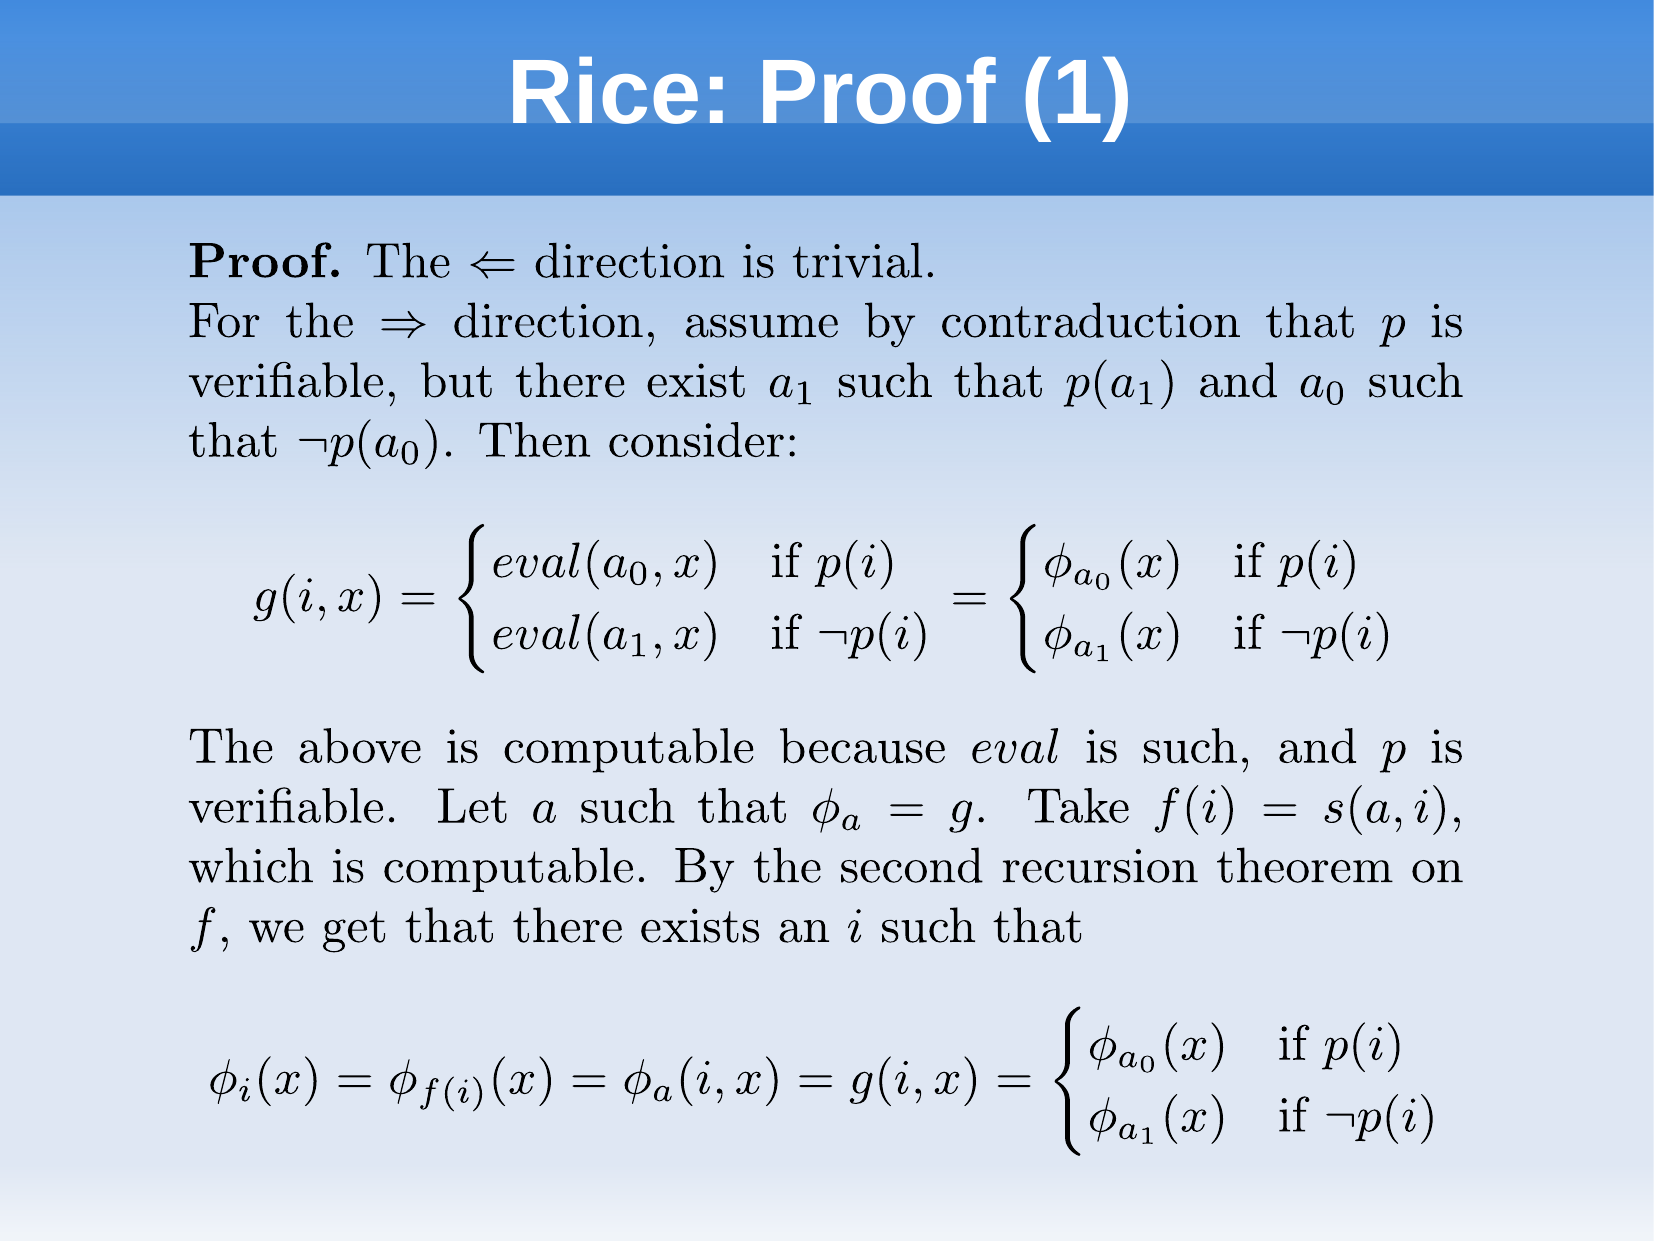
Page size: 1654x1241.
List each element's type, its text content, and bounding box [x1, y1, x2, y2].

text_box [187, 242, 1464, 1156]
title Rice: Proof (1) [76, 0, 1565, 188]
picture [0, 0, 1654, 1241]
